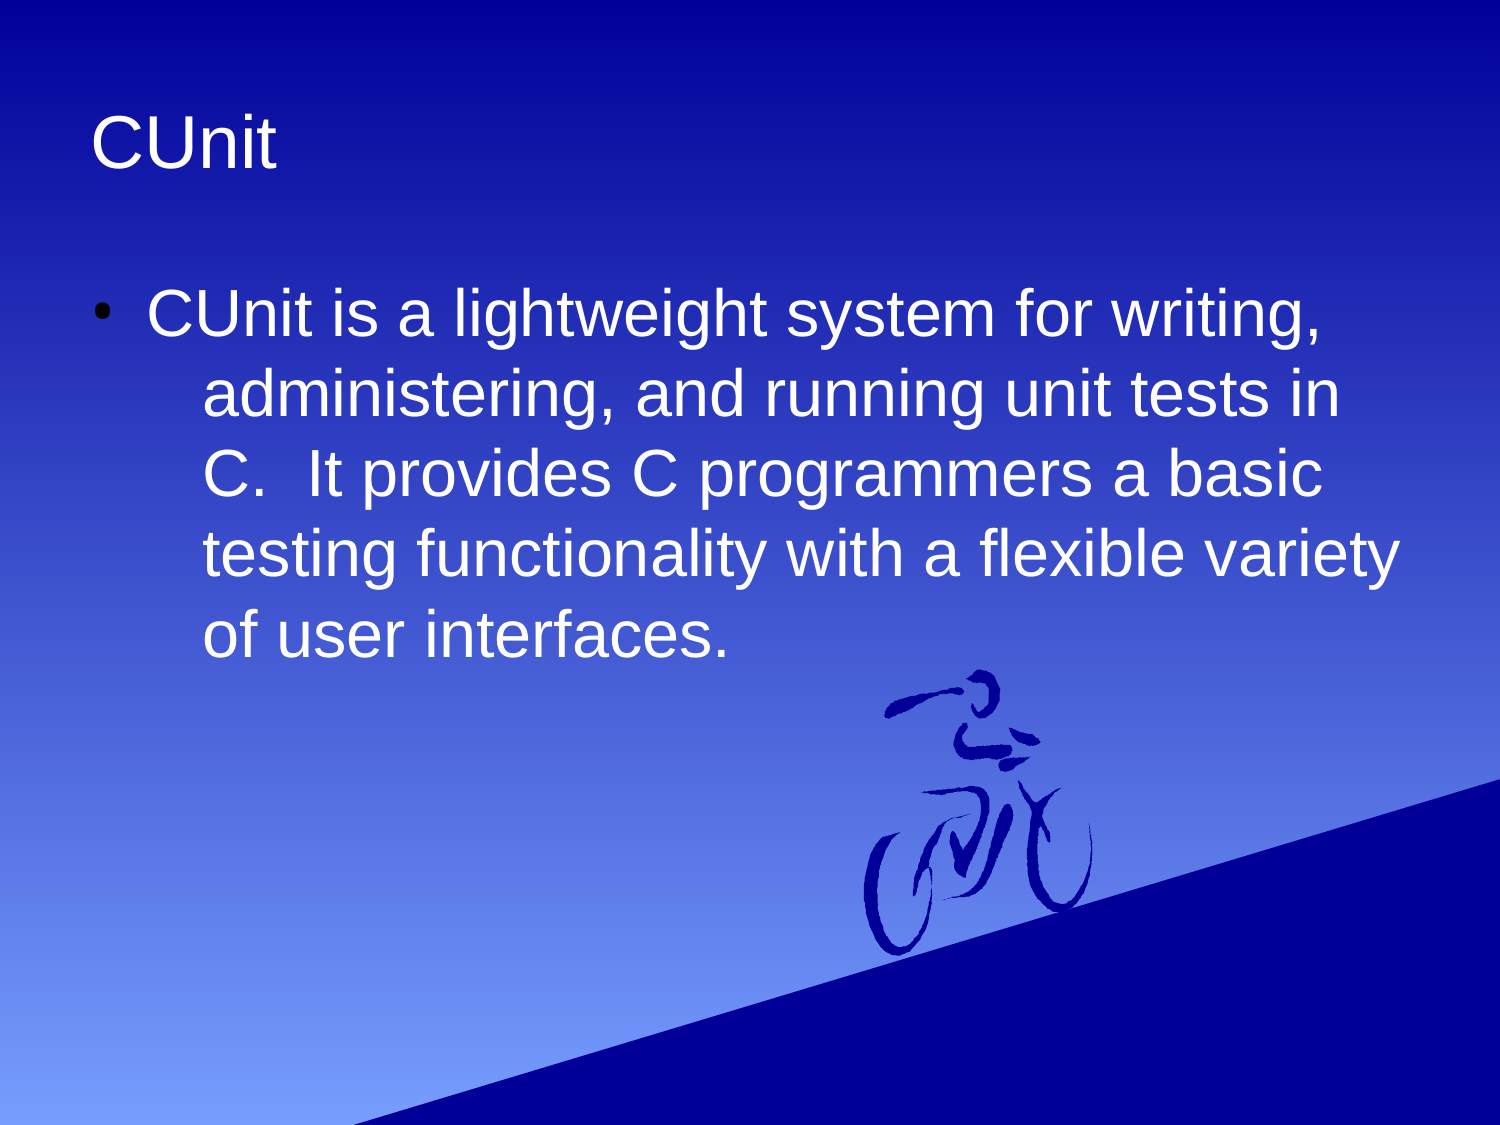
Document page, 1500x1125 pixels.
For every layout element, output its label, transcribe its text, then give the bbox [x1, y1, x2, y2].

list CUnit is a lightweight system for writing, administering, and running unit tests in C. It provides C programmers a basic testing functionality with a flexible variety of user interfaces. [75, 262, 1426, 1005]
title CUnit [75, 45, 1426, 233]
